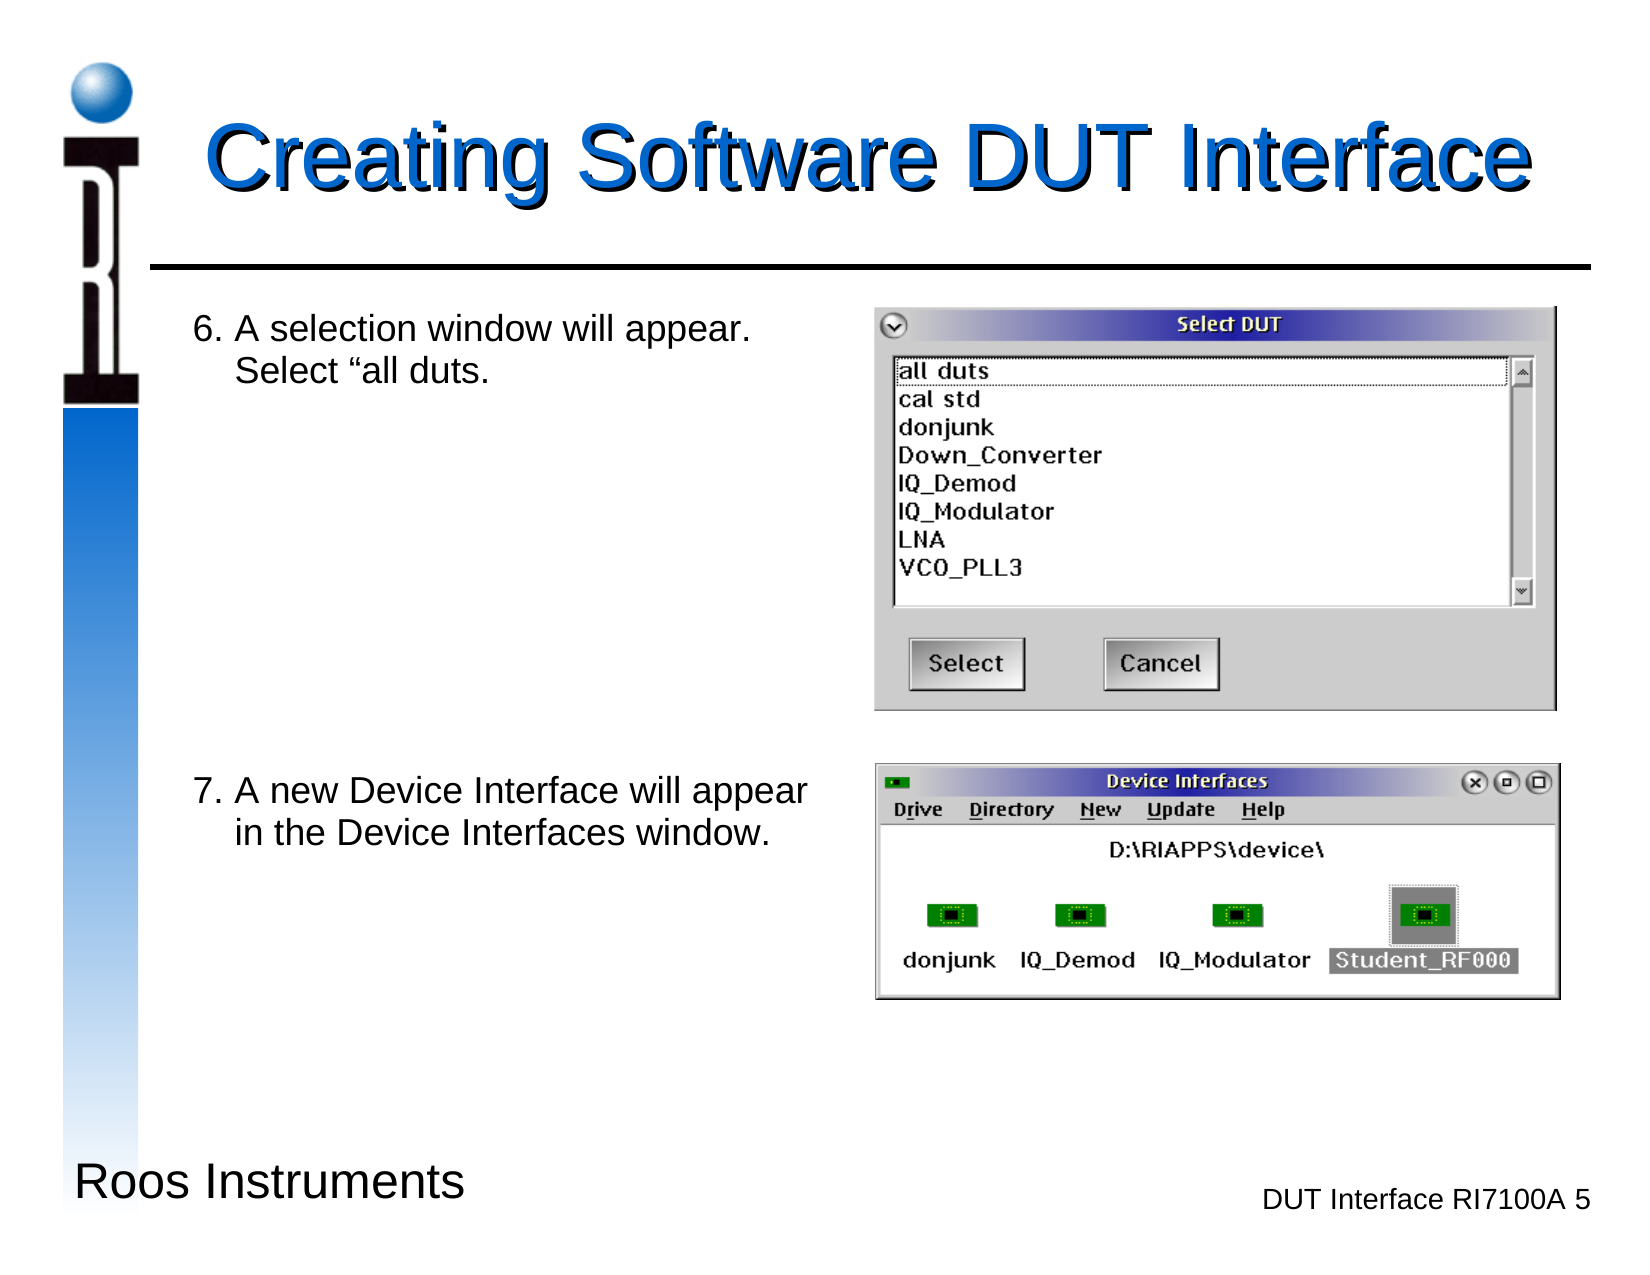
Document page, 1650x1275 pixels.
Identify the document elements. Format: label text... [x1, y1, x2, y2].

picture [873, 306, 1557, 711]
picture [875, 763, 1561, 1001]
picture [59, 59, 144, 411]
text_box 6. A selection window will appear. Select “all duts. 7. A new Device Interface will appear in the Device Interfaces window. [177, 300, 853, 1034]
title Creating Software DUT Interface [147, 59, 1591, 253]
